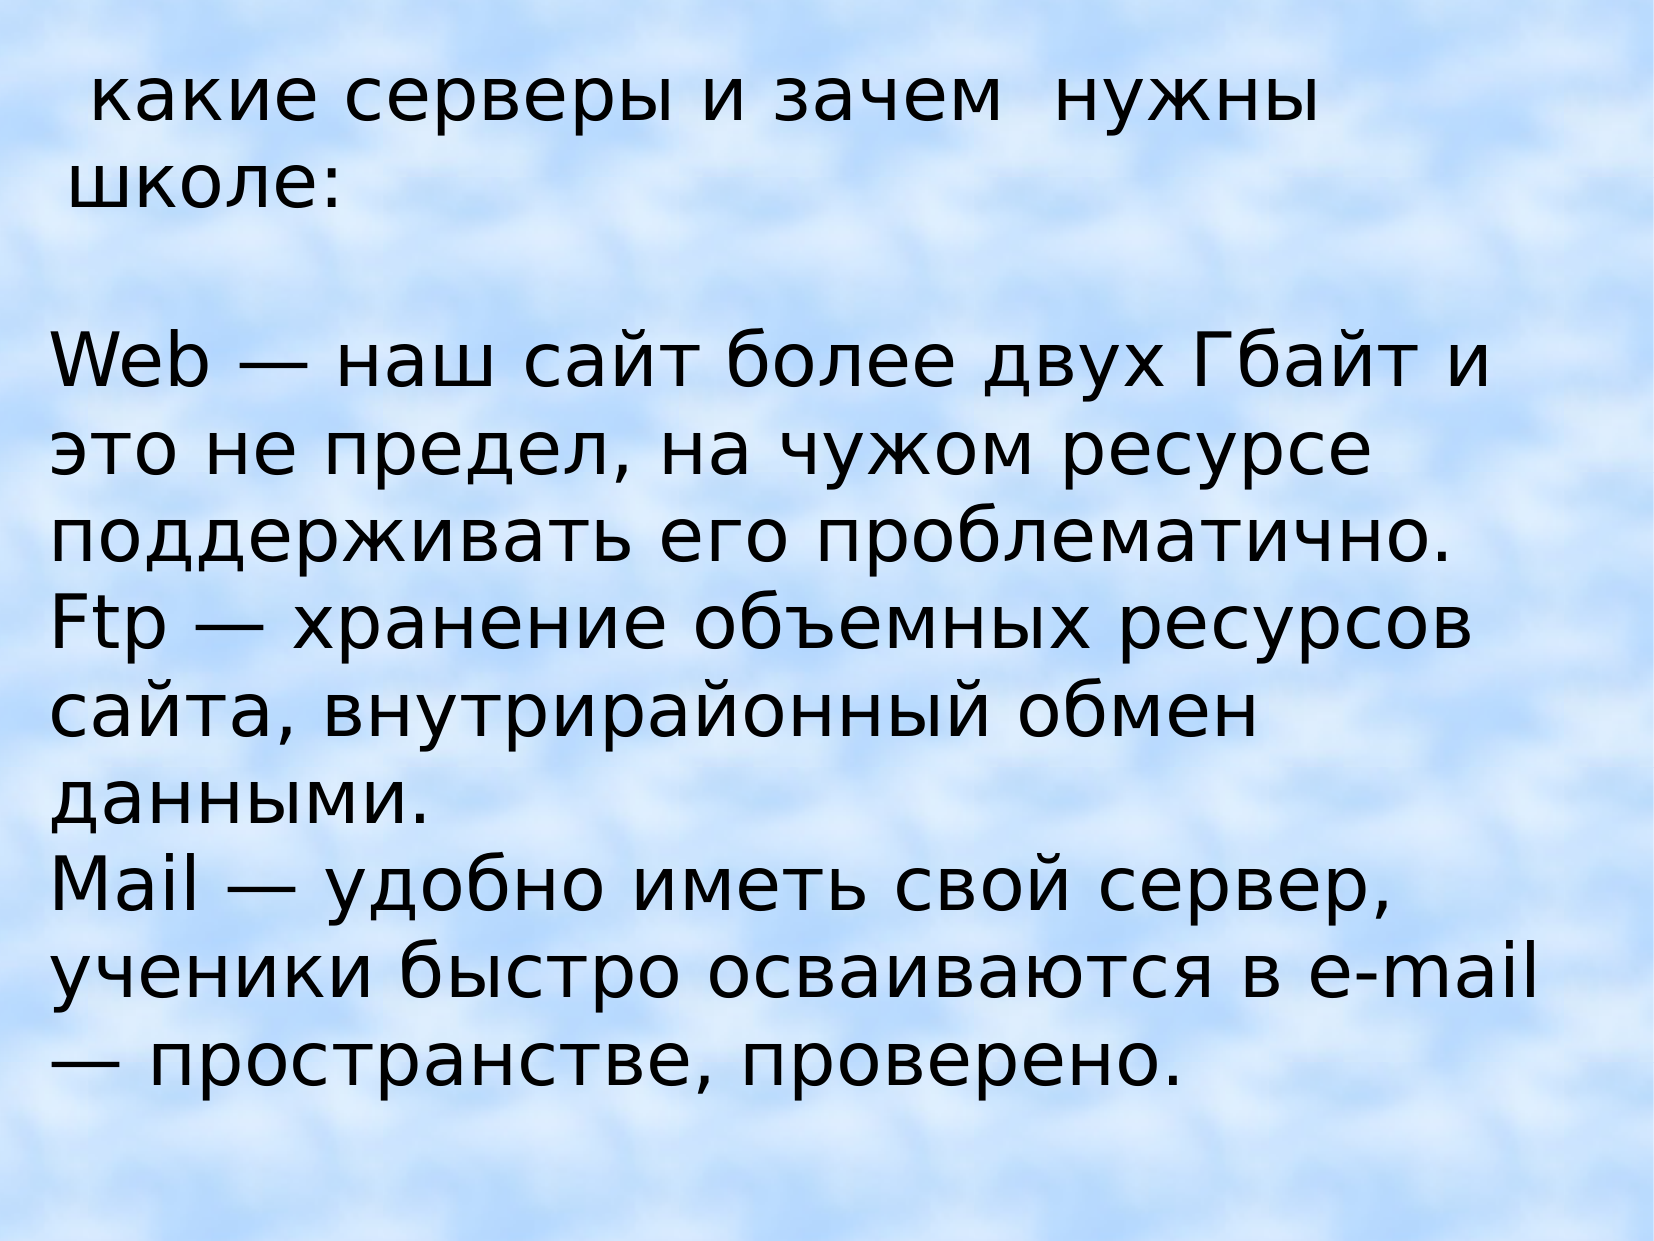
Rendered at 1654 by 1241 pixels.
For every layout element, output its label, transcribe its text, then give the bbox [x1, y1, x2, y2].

text_box Web — наш сайт более двух Гбайт и это не предел, на чужом ресурсе поддерживать его проблематично. Ftp — хранение объемных ресурсов сайта, внутрирайонный обмен данными. Mail — удобно иметь свой сервер, ученики быстро осваиваются в e-mail — пространстве, проверено. [34, 222, 1602, 1111]
picture [0, 0, 1654, 1241]
text_box какие серверы и зачем нужны школе: [50, 43, 1550, 233]
